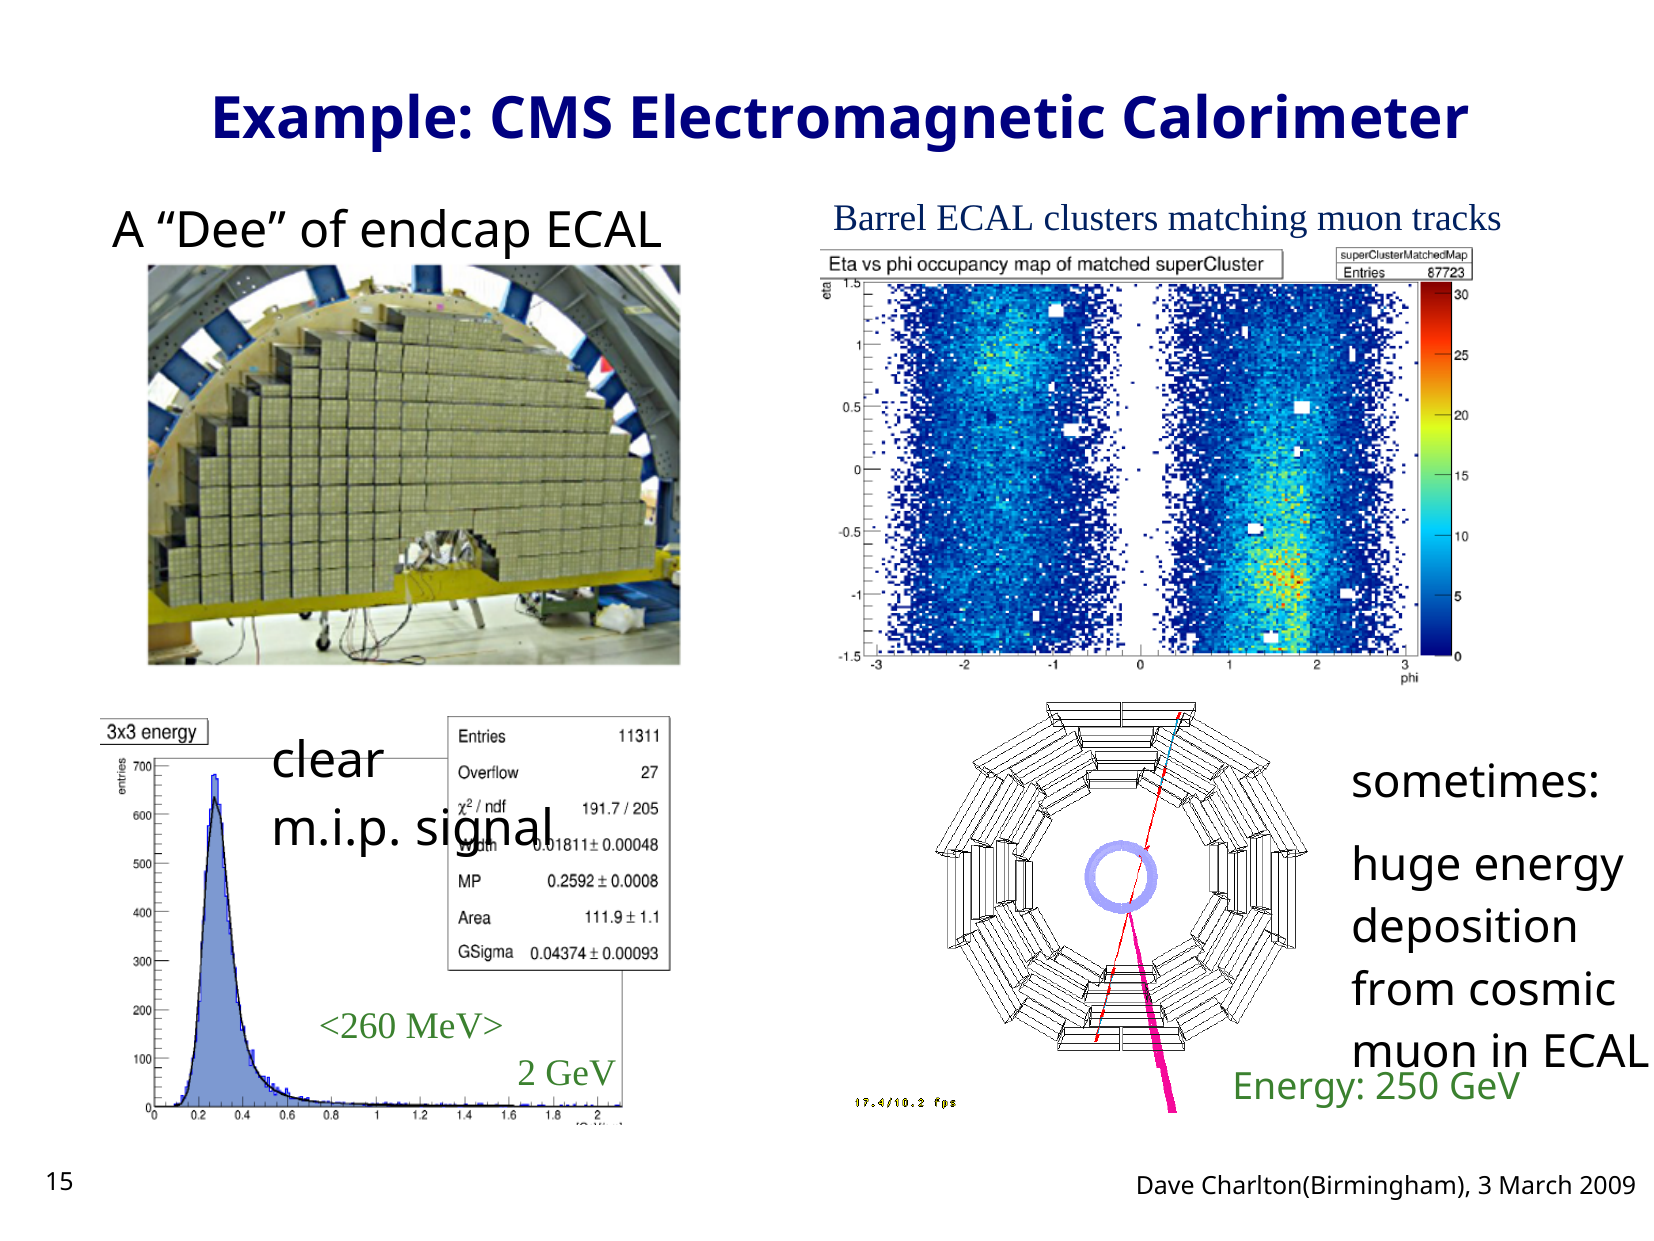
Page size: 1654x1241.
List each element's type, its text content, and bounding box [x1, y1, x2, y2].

text_box <260 MeV> [304, 996, 519, 1054]
text_box Energy: 250 GeV [1217, 1052, 1569, 1119]
title Example: CMS Electromagnetic Calorimeter [164, 68, 1515, 165]
picture [820, 247, 1476, 688]
picture [139, 256, 692, 673]
text_box 2 GeV [502, 1043, 632, 1101]
text_box clear m.i.p. signal [256, 716, 570, 869]
picture [100, 715, 673, 1125]
text_box Barrel ECAL clusters matching muon tracks [818, 189, 1616, 247]
text_box sometimes: huge energy deposition from cosmic muon in ECAL [1336, 740, 1654, 1090]
text_box A “Dee” of endcap ECAL [97, 186, 679, 271]
picture [853, 701, 1346, 1113]
